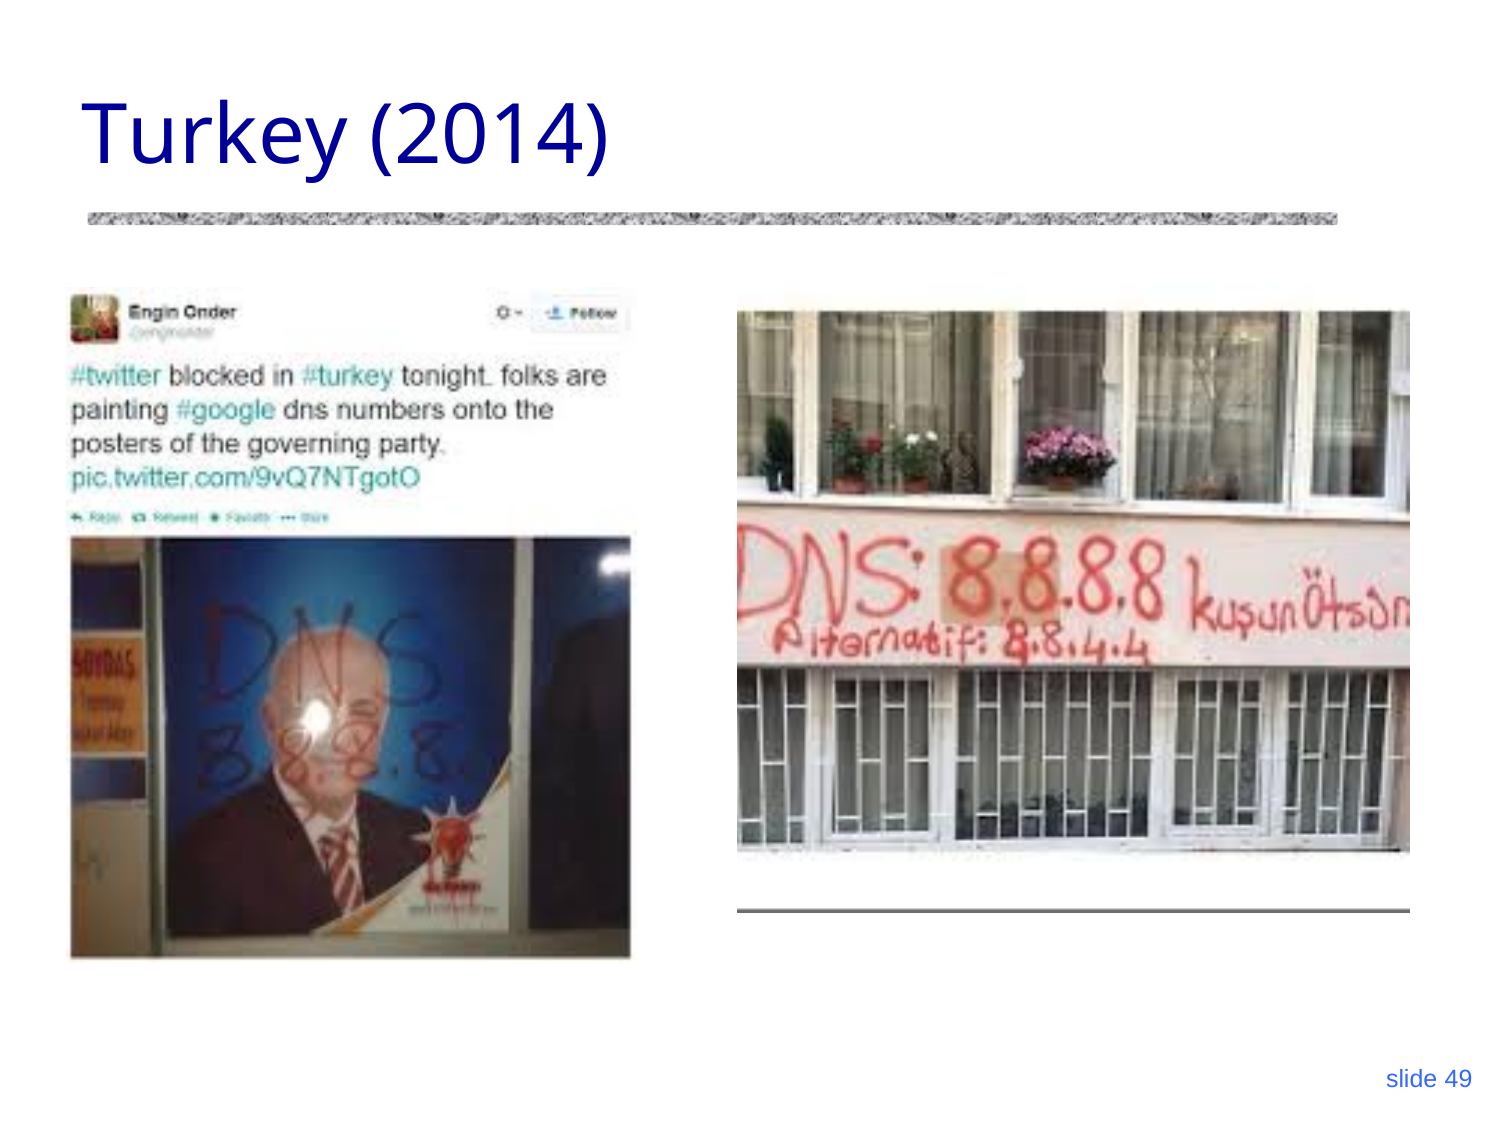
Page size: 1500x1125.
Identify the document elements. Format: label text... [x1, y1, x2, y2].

title Turkey (2014) [66, 37, 1342, 188]
picture [87, 212, 1338, 226]
picture [737, 237, 1410, 913]
picture [66, 287, 637, 963]
text_box slide <number> [1174, 1025, 1488, 1101]
